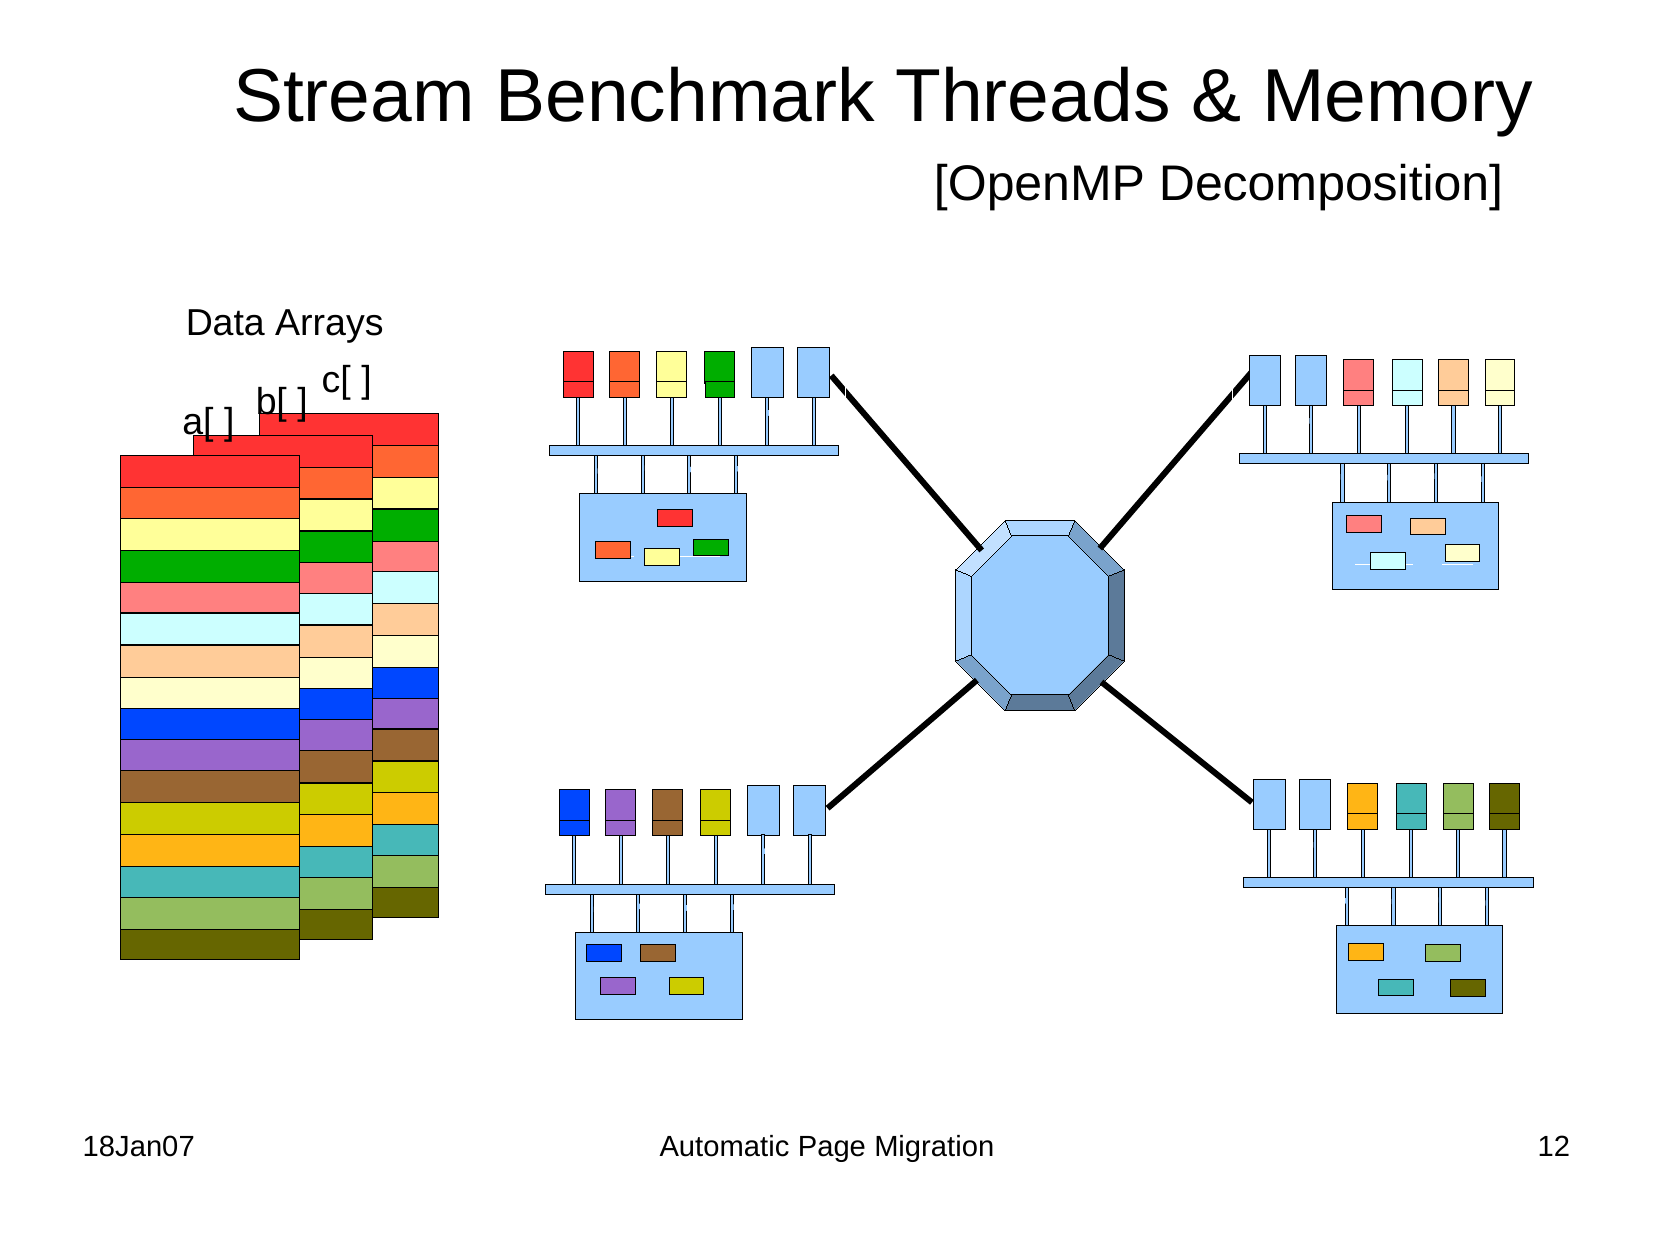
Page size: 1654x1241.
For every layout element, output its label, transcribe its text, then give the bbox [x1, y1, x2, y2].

text_box c[ ] [306, 355, 387, 413]
text_box [545, 785, 835, 1020]
text_box [956, 520, 1125, 711]
text_box [1239, 355, 1529, 590]
text_box Data Arrays [171, 293, 399, 355]
text_box [549, 347, 839, 582]
title Stream Benchmark Threads & Memory [121, 39, 1534, 153]
text_box b[ ] [241, 372, 323, 435]
text_box [1243, 779, 1534, 1014]
text_box a[ ] [167, 392, 250, 455]
text_box [120, 413, 439, 960]
text_box [OpenMP Decomposition] [910, 147, 1519, 225]
